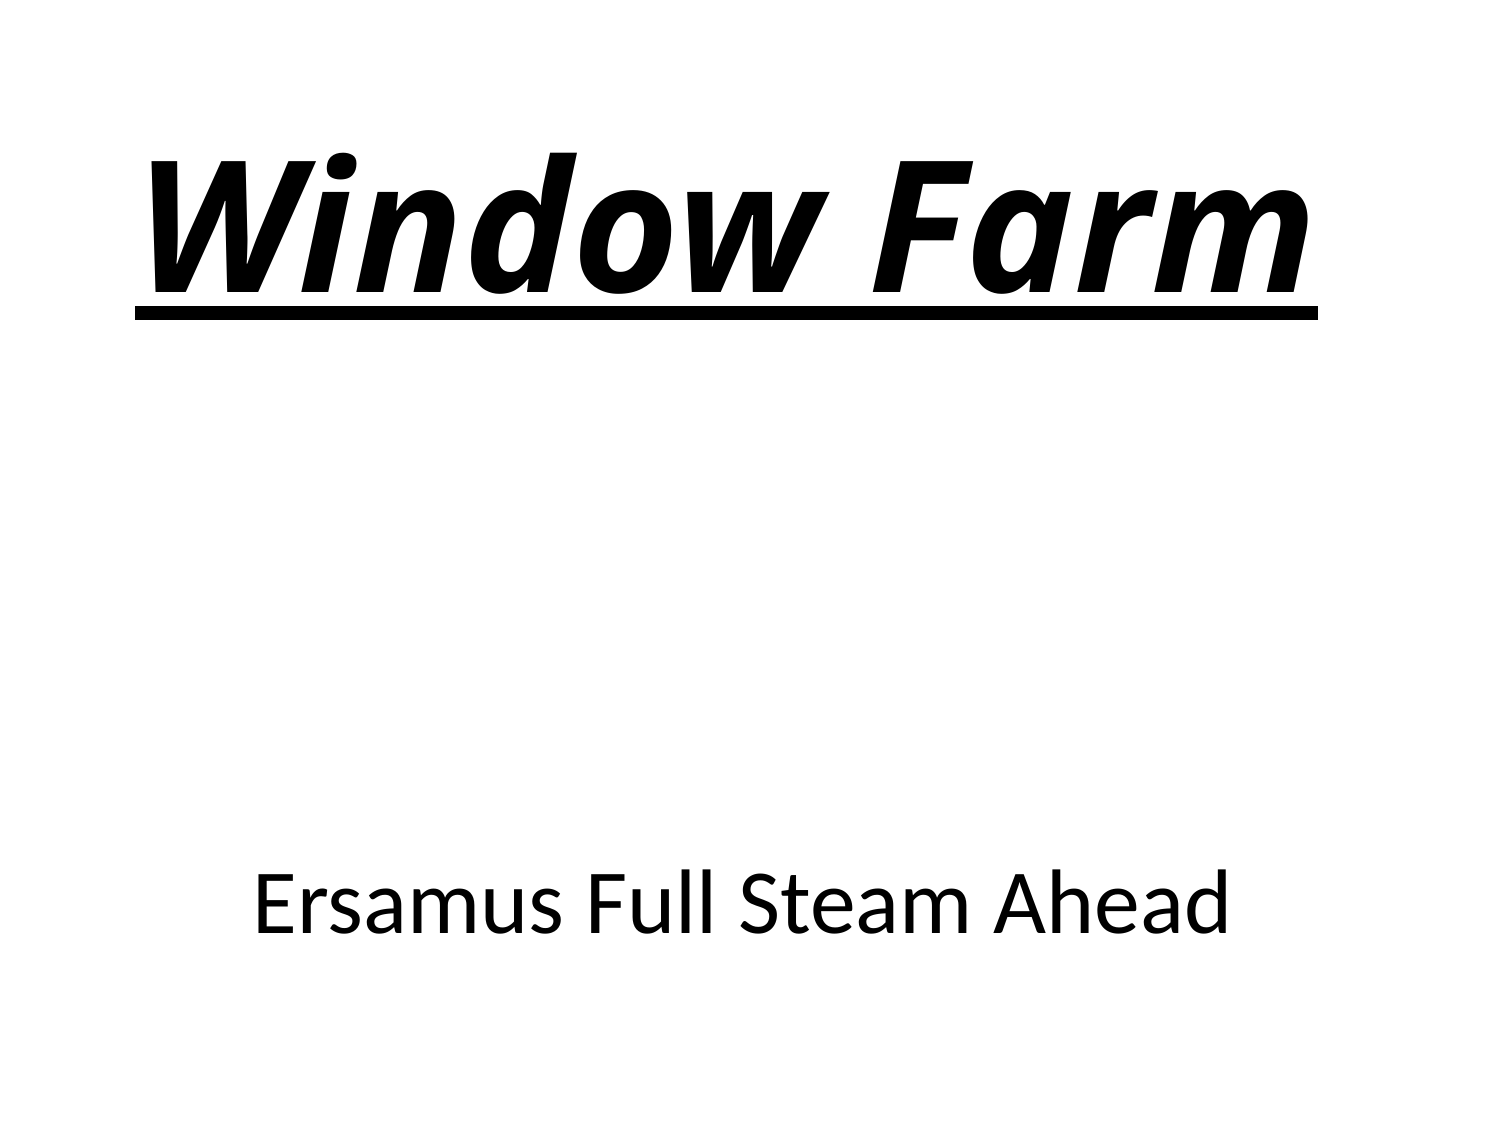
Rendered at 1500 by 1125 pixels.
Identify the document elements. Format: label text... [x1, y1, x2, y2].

title Window Farm [0, 101, 1500, 835]
subtitle Ersamus Full Steam Ahead [218, 834, 1269, 1123]
